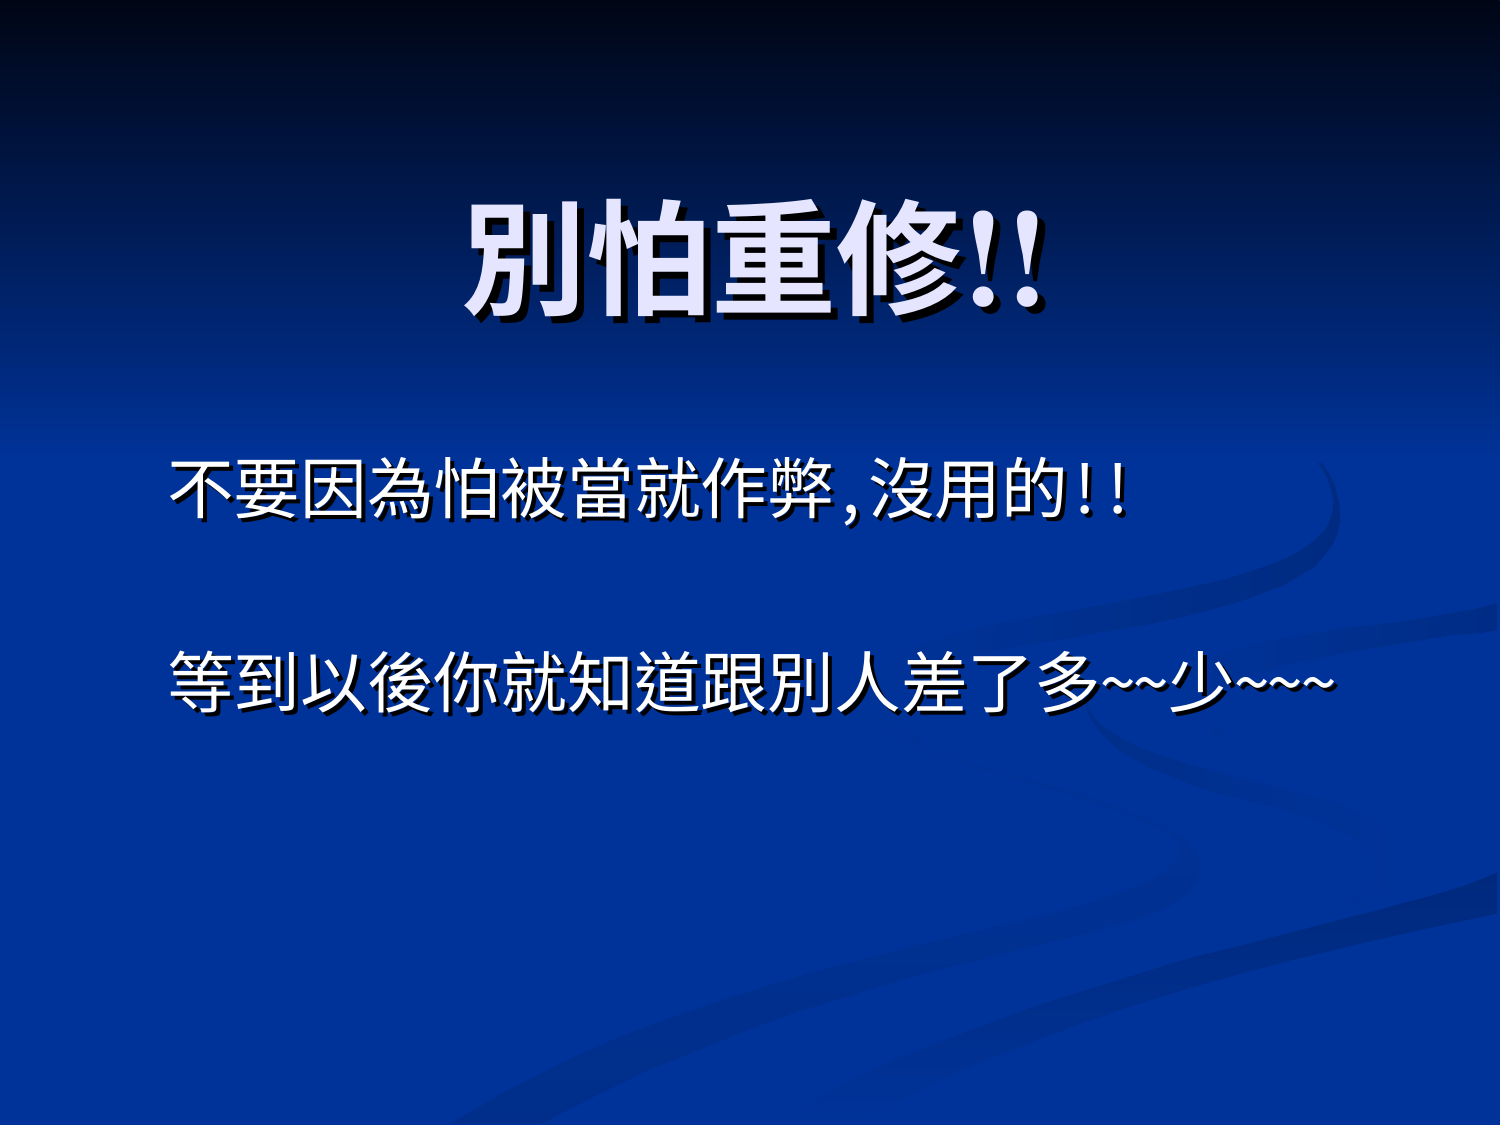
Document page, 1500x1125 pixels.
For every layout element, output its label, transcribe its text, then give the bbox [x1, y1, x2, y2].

text_box 不要因為怕被當就作弊,沒用的!! 等到以後你就知道跟別人差了多~~少~~~ [159, 432, 1431, 1035]
text_box 別怕重修!! [324, 160, 1187, 350]
